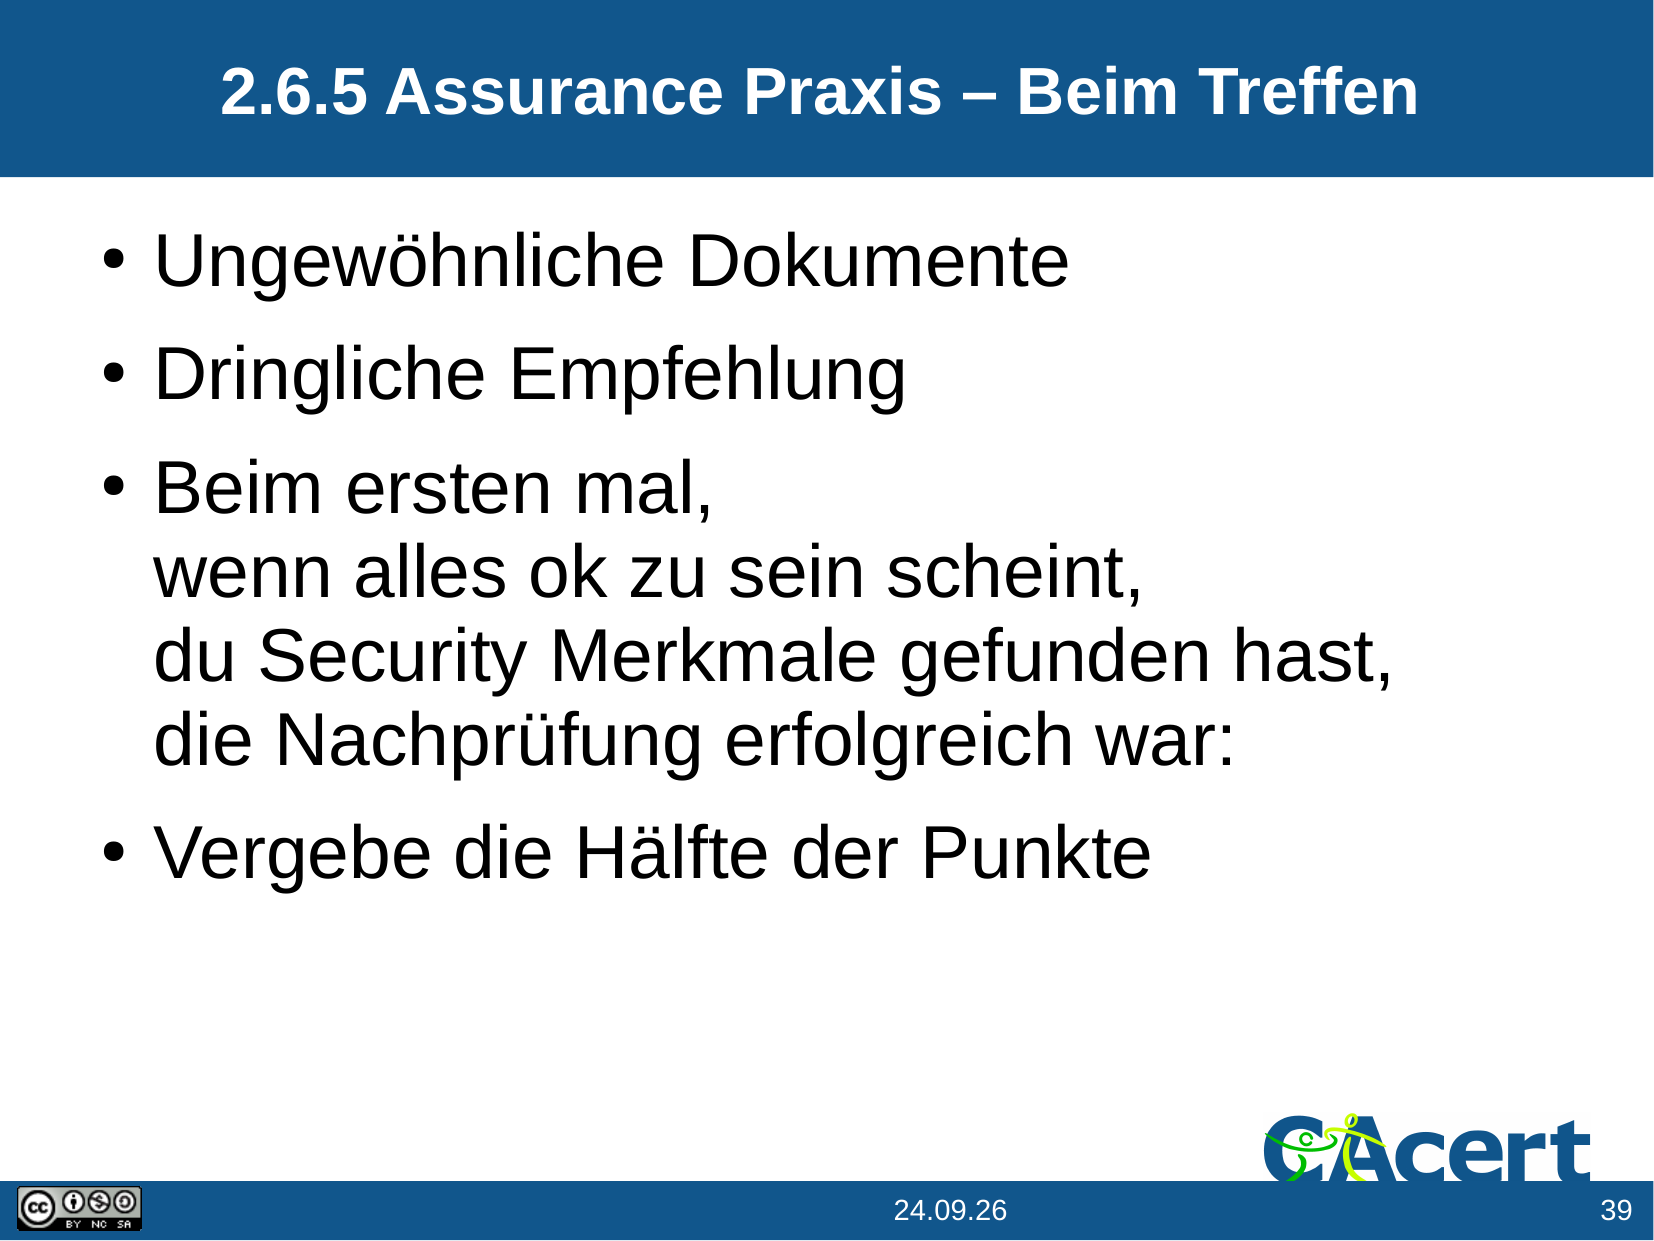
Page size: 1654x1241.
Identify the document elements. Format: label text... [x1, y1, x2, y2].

picture [1263, 1112, 1591, 1181]
picture [17, 1186, 142, 1231]
title 2.6.5 Assurance Praxis – Beim Treffen [76, 17, 1565, 166]
list Ungewöhnliche Dokumente Dringliche Empfehlung Beim ersten mal, wenn alles ok zu sein scheint, du Security Merkmale gefunden hast, die Nachprüfung erfolgreich war: Vergebe die Hälfte der Punkte [82, 218, 1571, 1091]
